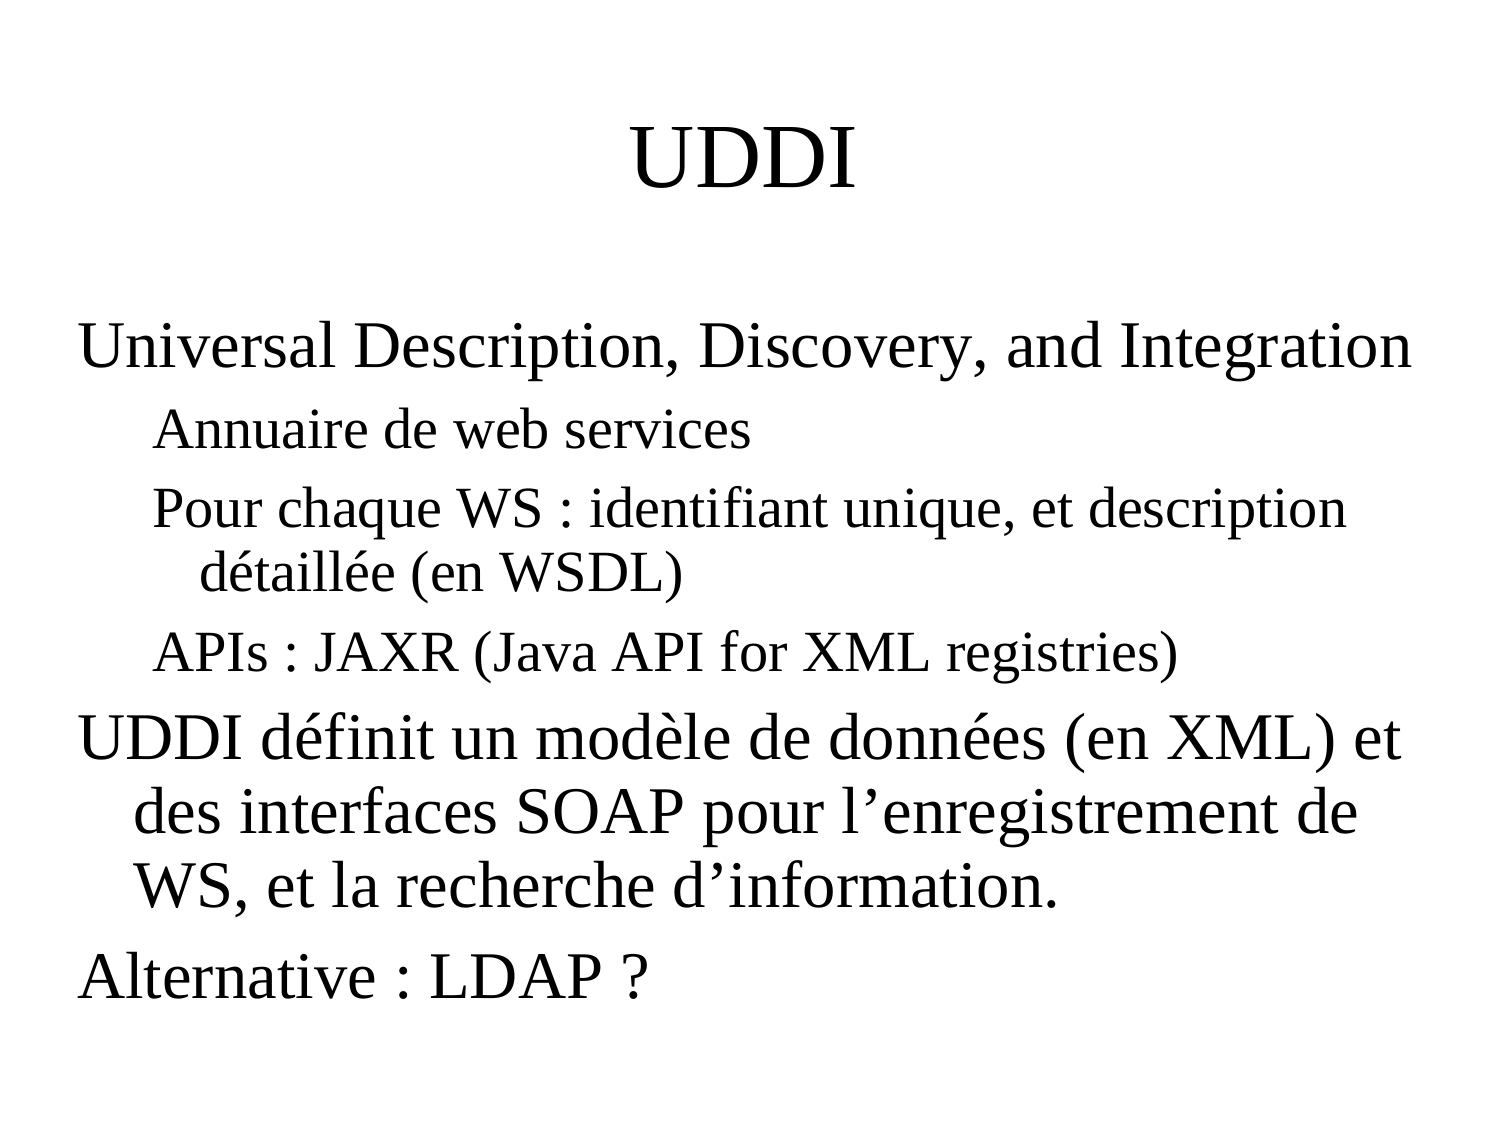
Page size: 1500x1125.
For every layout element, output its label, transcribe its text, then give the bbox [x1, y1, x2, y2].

list Universal Description, Discovery, and Integration Annuaire de web services Pour chaque WS : identifiant unique, et description détaillée (en WSDL) APIs : JAXR (Java API for XML registries) UDDI définit un modèle de données (en XML) et des interfaces SOAP pour l’enregistrement de WS, et la recherche d’information. Alternative : LDAP ? [62, 299, 1500, 1079]
title UDDI [112, 62, 1375, 250]
